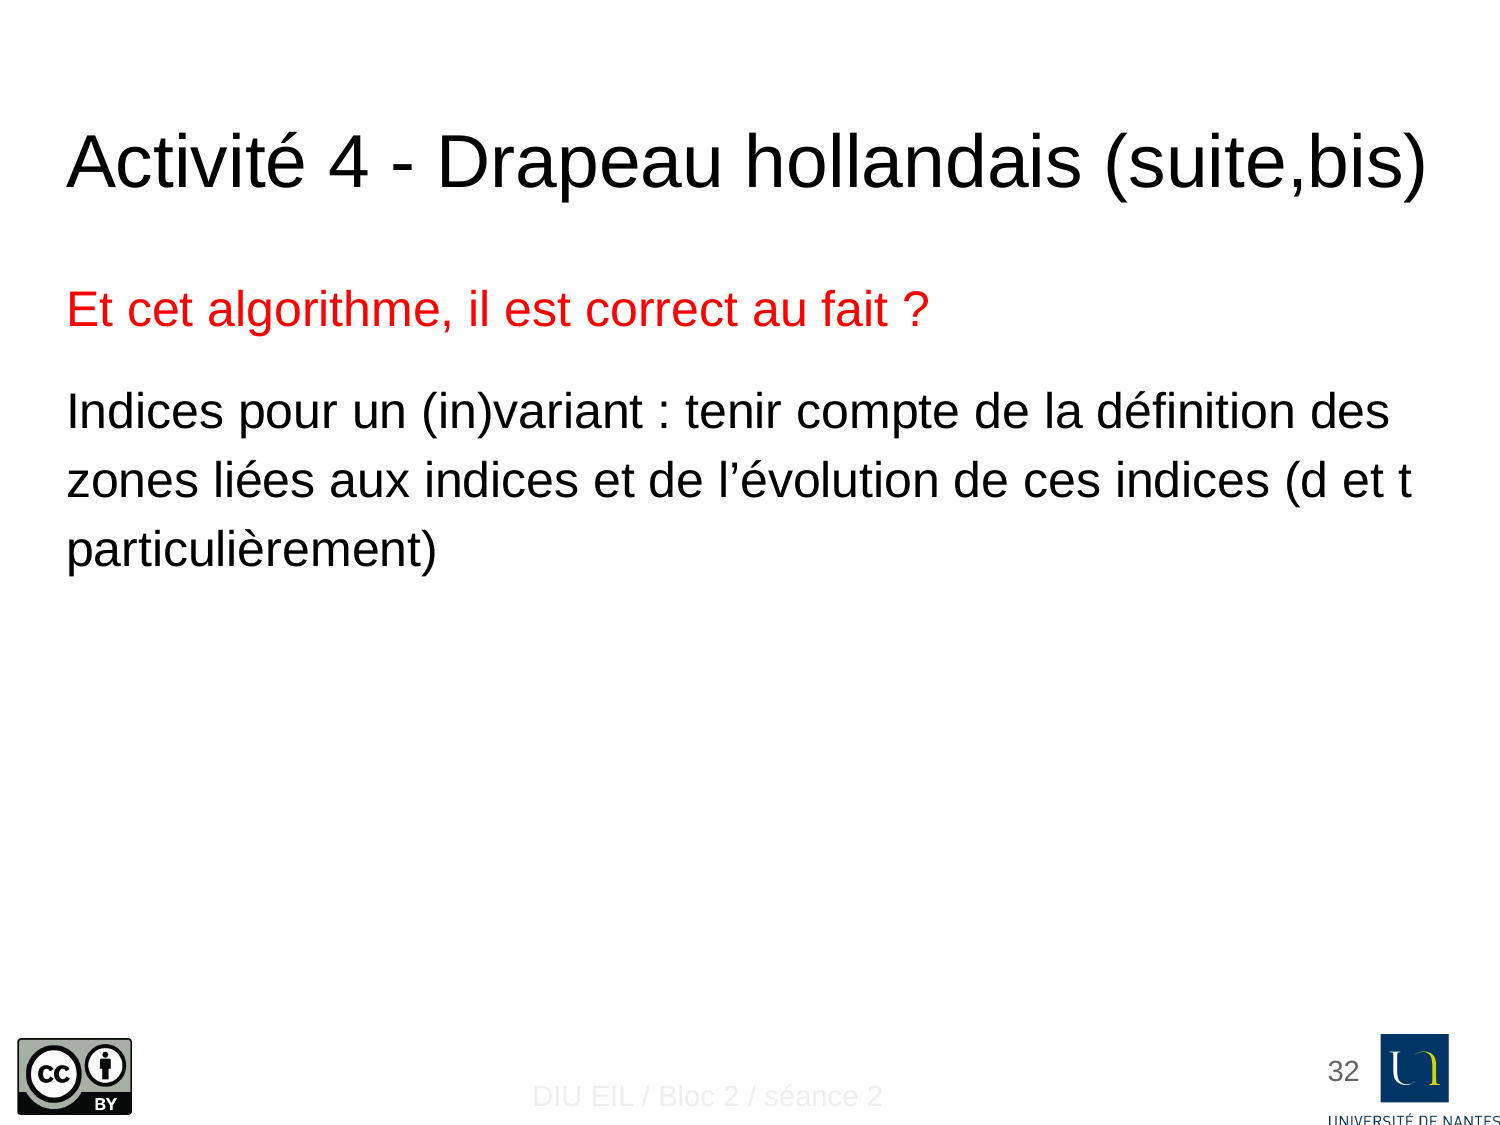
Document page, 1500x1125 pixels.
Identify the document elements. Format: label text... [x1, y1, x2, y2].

title Activité 4 - Drapeau hollandais (suite,bis) [51, 97, 1449, 223]
picture [17, 1038, 132, 1115]
list Et cet algorithme, il est correct au fait ? Indices pour un (in)variant : tenir compte de la définition des zones liées aux indices et de l’évolution de ces indices (d et t particulièrement) [51, 252, 1449, 1064]
picture [1329, 1034, 1500, 1125]
slide_number <numéro> [1284, 1038, 1375, 1102]
